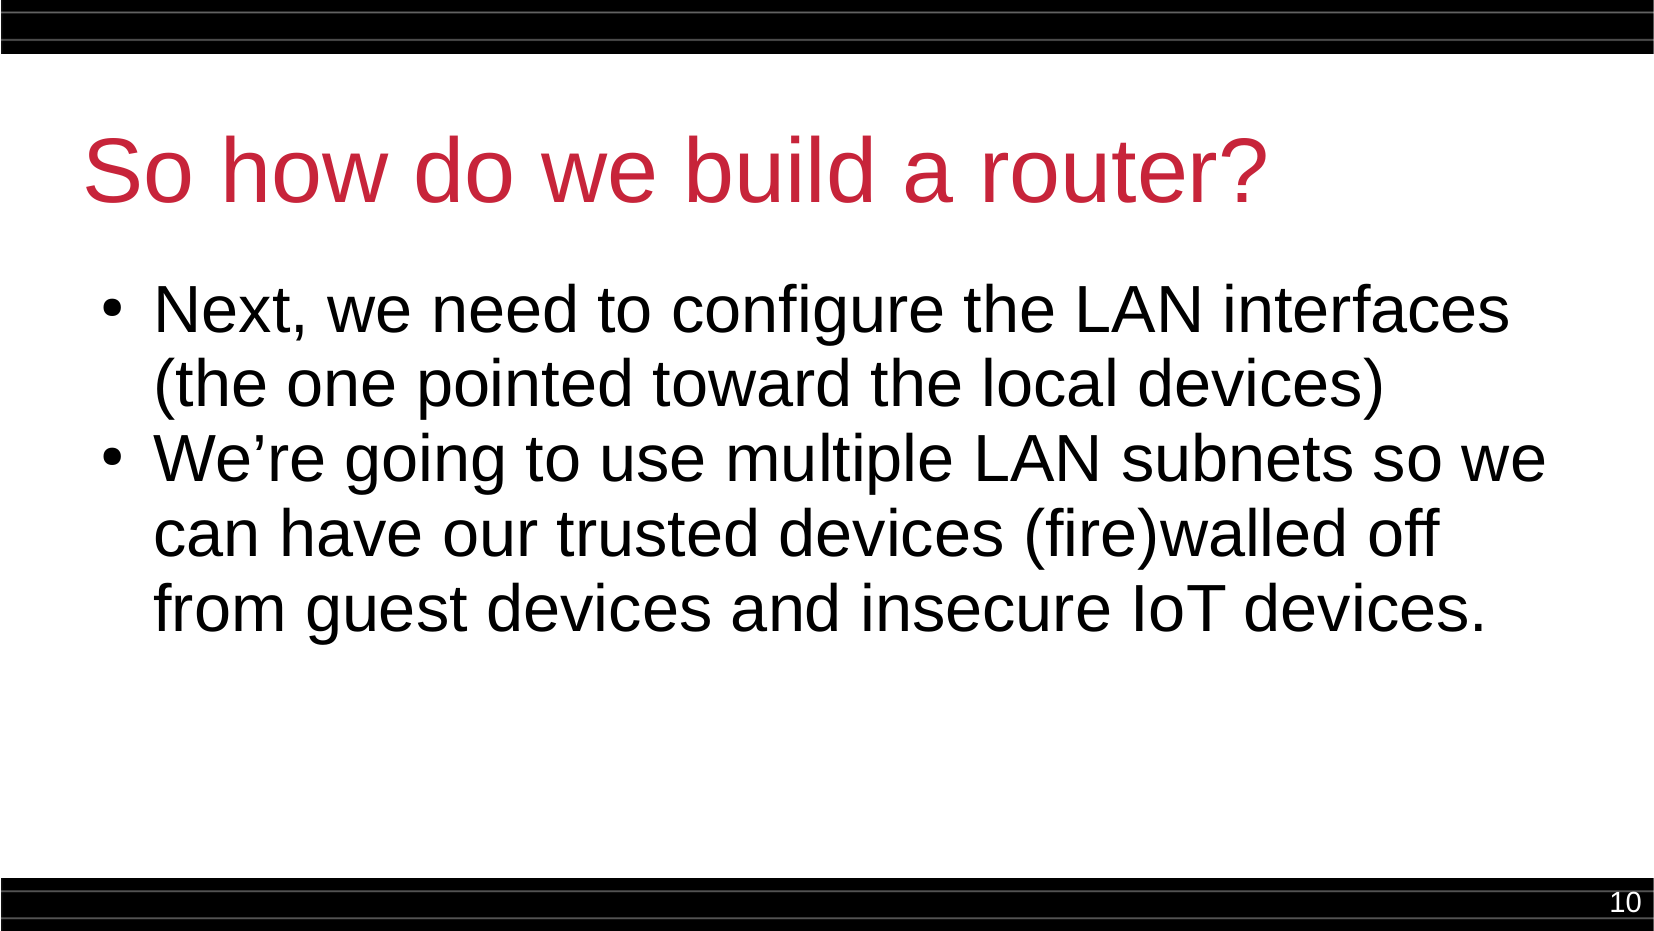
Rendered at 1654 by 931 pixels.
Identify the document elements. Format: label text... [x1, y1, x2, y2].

picture [1, 0, 1654, 54]
title So how do we build a router? [82, 92, 1571, 249]
picture [1, 878, 1654, 931]
list Next, we need to configure the LAN interfaces (the one pointed toward the local devices) We’re going to use multiple LAN subnets so we can have our trusted devices (fire)walled off from guest devices and insecure IoT devices. [82, 271, 1571, 851]
